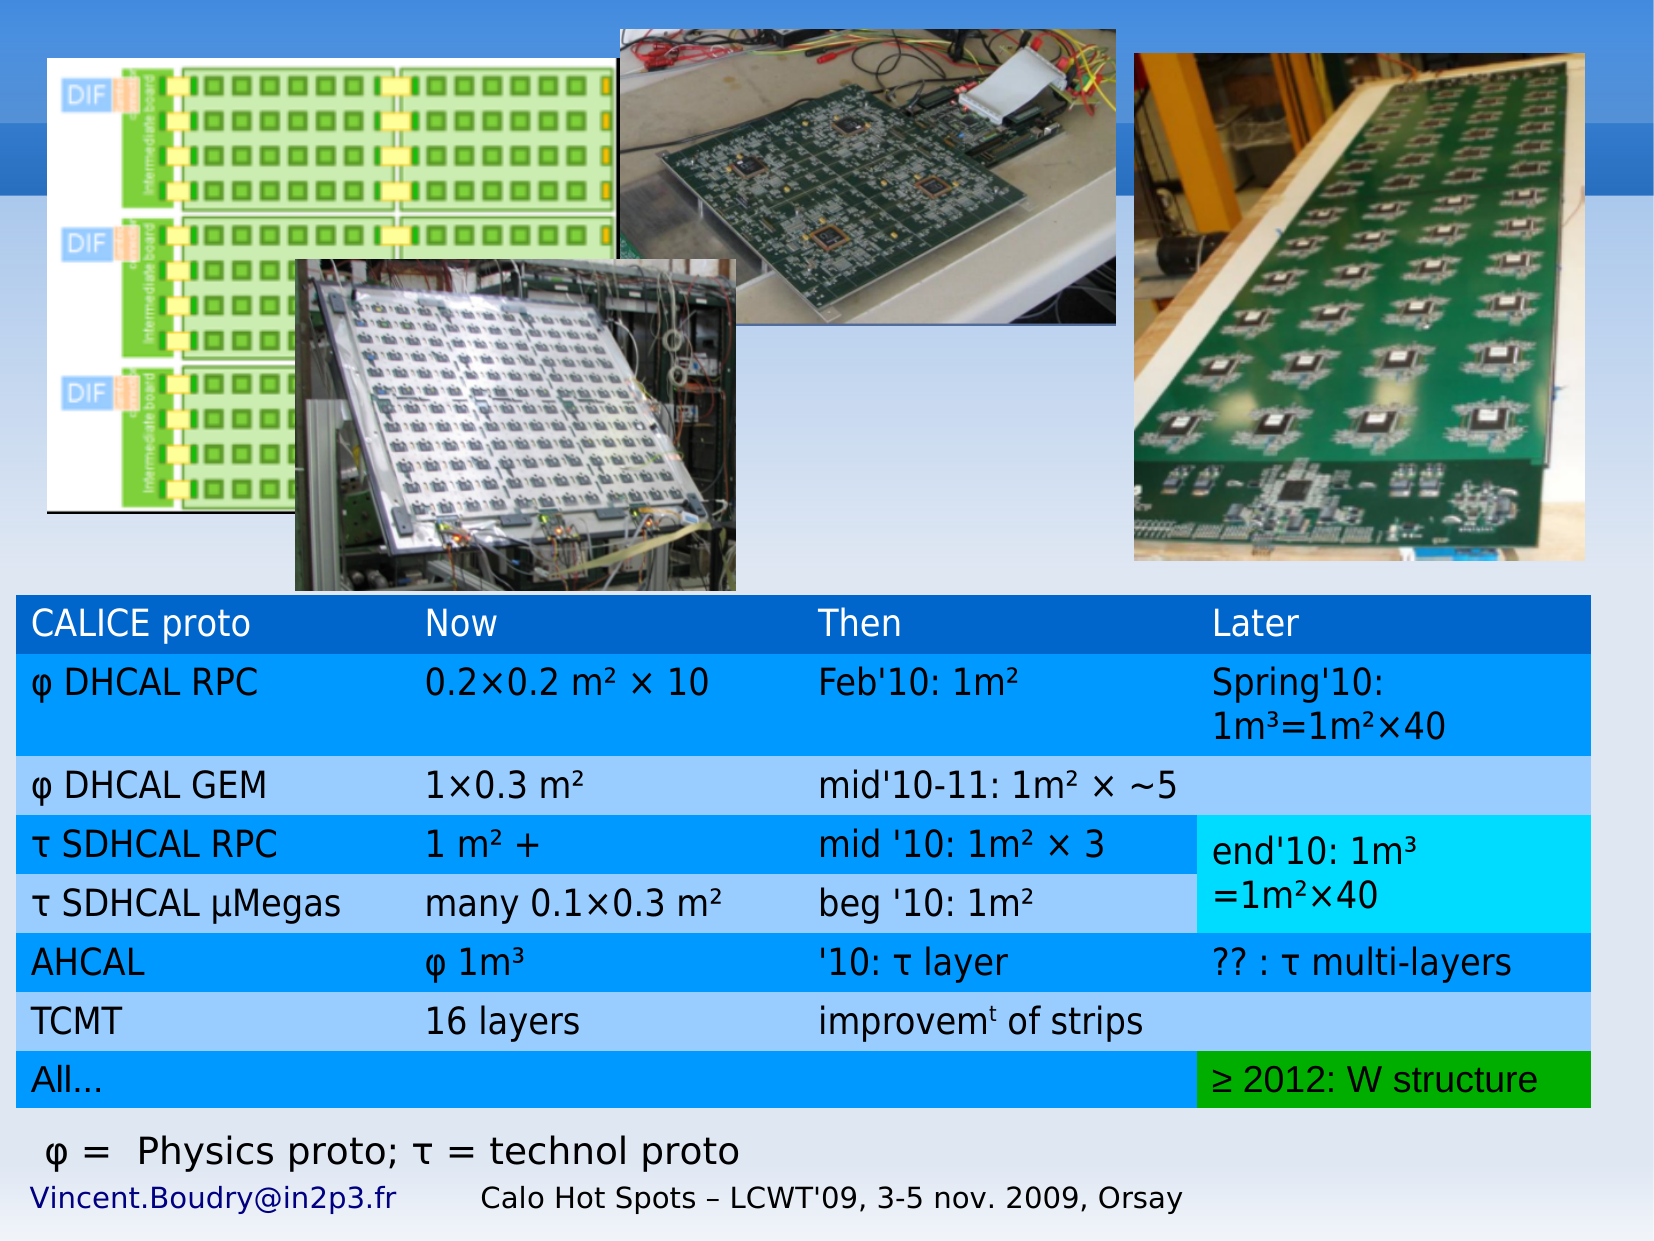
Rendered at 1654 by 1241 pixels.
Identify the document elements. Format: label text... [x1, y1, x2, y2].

table_cell end'10: 1m³ =1m²×40 [1197, 815, 1591, 933]
table_cell [803, 1051, 1197, 1108]
text_box φ = Physics proto; τ = technol proto [29, 1122, 754, 1181]
table_cell AHCAL [16, 933, 410, 992]
table_cell ?? : τ multi-layers [1197, 933, 1591, 992]
table_cell Feb'10: 1m² [803, 654, 1197, 756]
table_cell [410, 1051, 803, 1108]
table_cell improvemt of strips [803, 992, 1197, 1051]
table_cell 1 m² + [410, 815, 803, 874]
table_cell φ DHCAL RPC [16, 654, 410, 756]
table_cell TCMT [16, 992, 410, 1051]
table_cell 0.2×0.2 m² × 10 [410, 654, 803, 756]
table_cell 1×0.3 m² [410, 756, 803, 815]
table_cell φ 1m³ [410, 933, 803, 992]
table_cell beg '10: 1m² [803, 874, 1197, 933]
table_cell [1197, 756, 1591, 815]
table_cell mid '10: 1m² × 3 [803, 815, 1197, 874]
table_cell mid'10-11: 1m² × ~5 [803, 756, 1197, 815]
table_cell All... [16, 1051, 410, 1108]
table_cell many 0.1×0.3 m² [410, 874, 803, 933]
picture [0, 0, 1654, 1241]
table_cell φ DHCAL GEM [16, 756, 410, 815]
table_header CALICE proto [16, 595, 410, 654]
table_header Later [1197, 595, 1591, 654]
table_header Now [410, 595, 803, 654]
table_cell Spring'10: 1m³=1m²×40 [1197, 654, 1591, 756]
table_cell [1197, 992, 1591, 1051]
table_cell τ SDHCAL μMegas [16, 874, 410, 933]
table_cell '10: τ layer [803, 933, 1197, 992]
table_cell ≥ 2012: W structure [1197, 1051, 1591, 1108]
table_cell 16 layers [410, 992, 803, 1051]
table_header Then [803, 595, 1197, 654]
table_cell τ SDHCAL RPC [16, 815, 410, 874]
